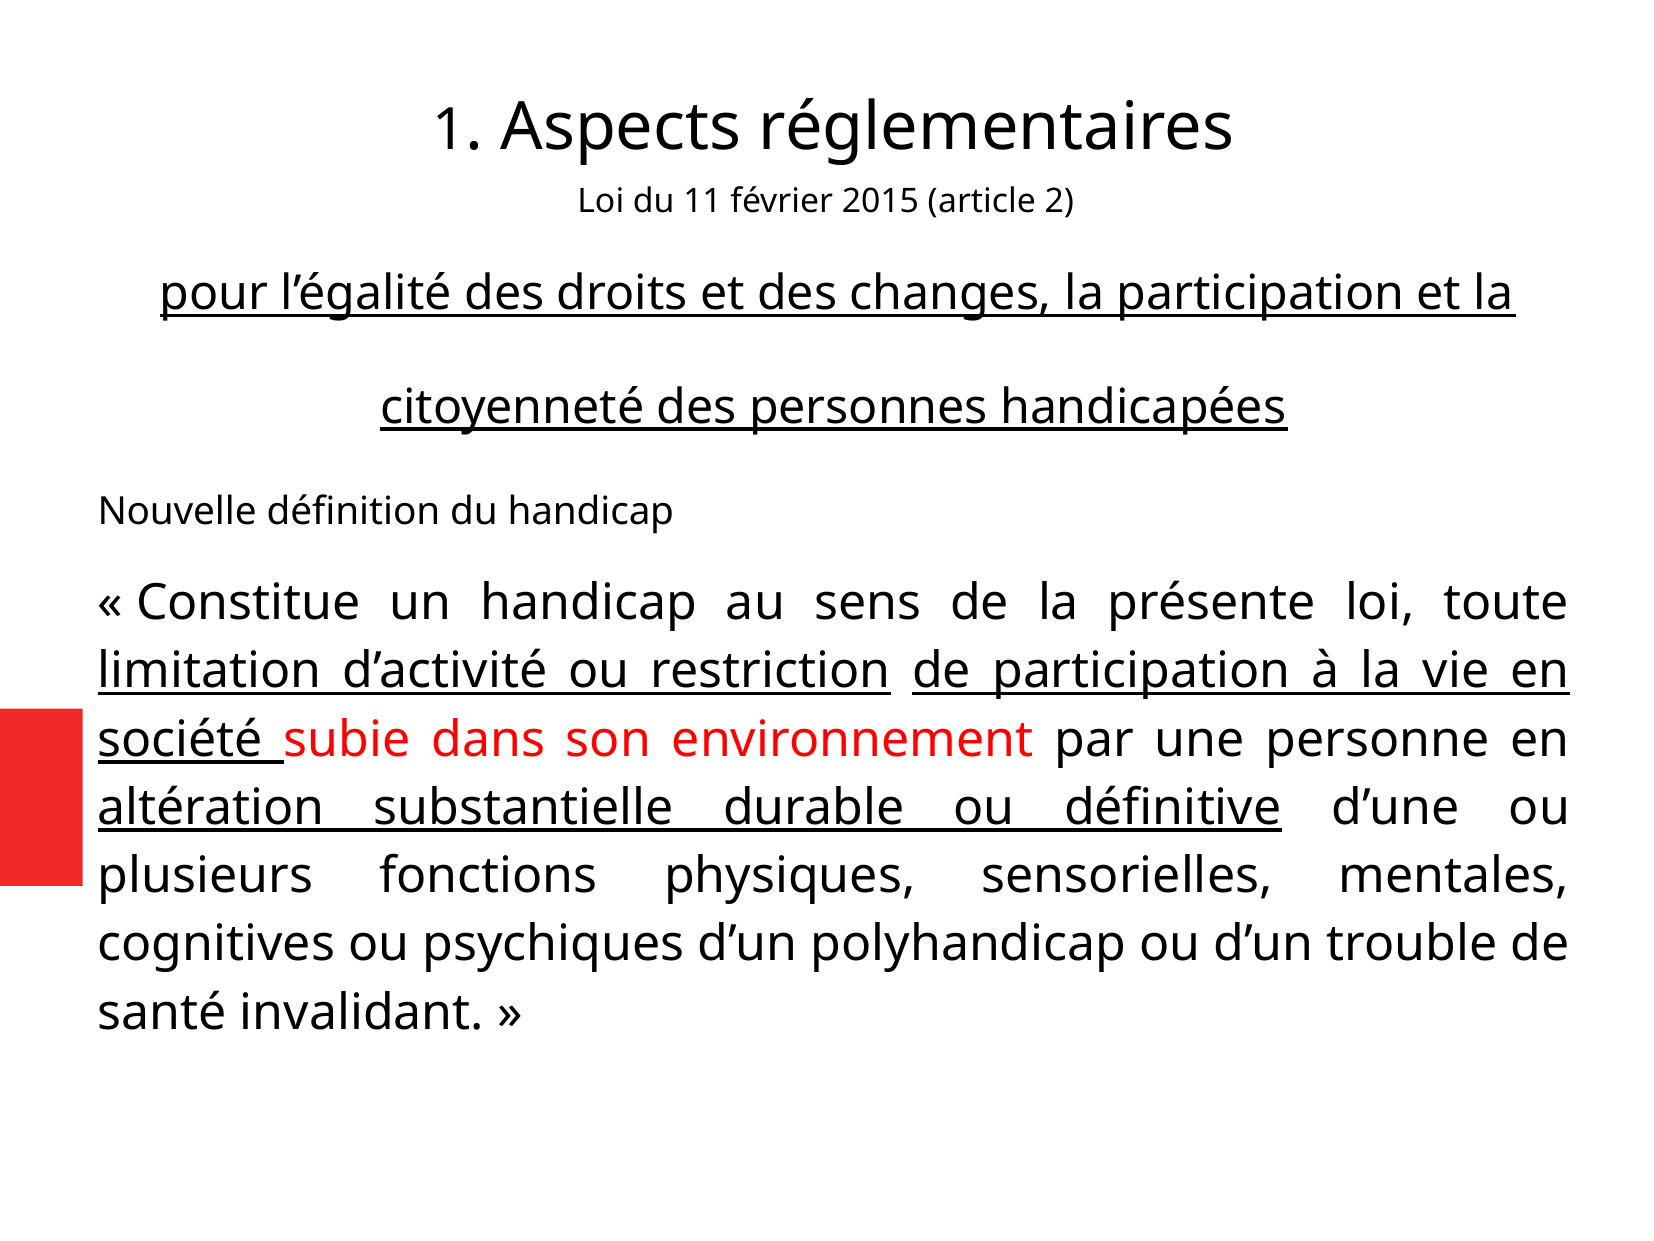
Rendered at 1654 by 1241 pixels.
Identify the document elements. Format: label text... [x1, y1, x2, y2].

text_box 1. Aspects réglementaires Loi du 11 février 2015 (article 2) pour l’égalité des droits et des changes, la participation et la citoyenneté des personnes handicapées Nouvelle définition du handicap « Constitue un handicap au sens de la présente loi, toute limitation d’activité ou restriction de participation à la vie en société subie dans son environnement par une personne en altération substantielle durable ou définitive d’une ou plusieurs fonctions physiques, sensorielles, mentales, cognitives ou psychiques d’un polyhandicap ou d’un trouble de santé invalidant. » [82, 70, 1585, 1241]
